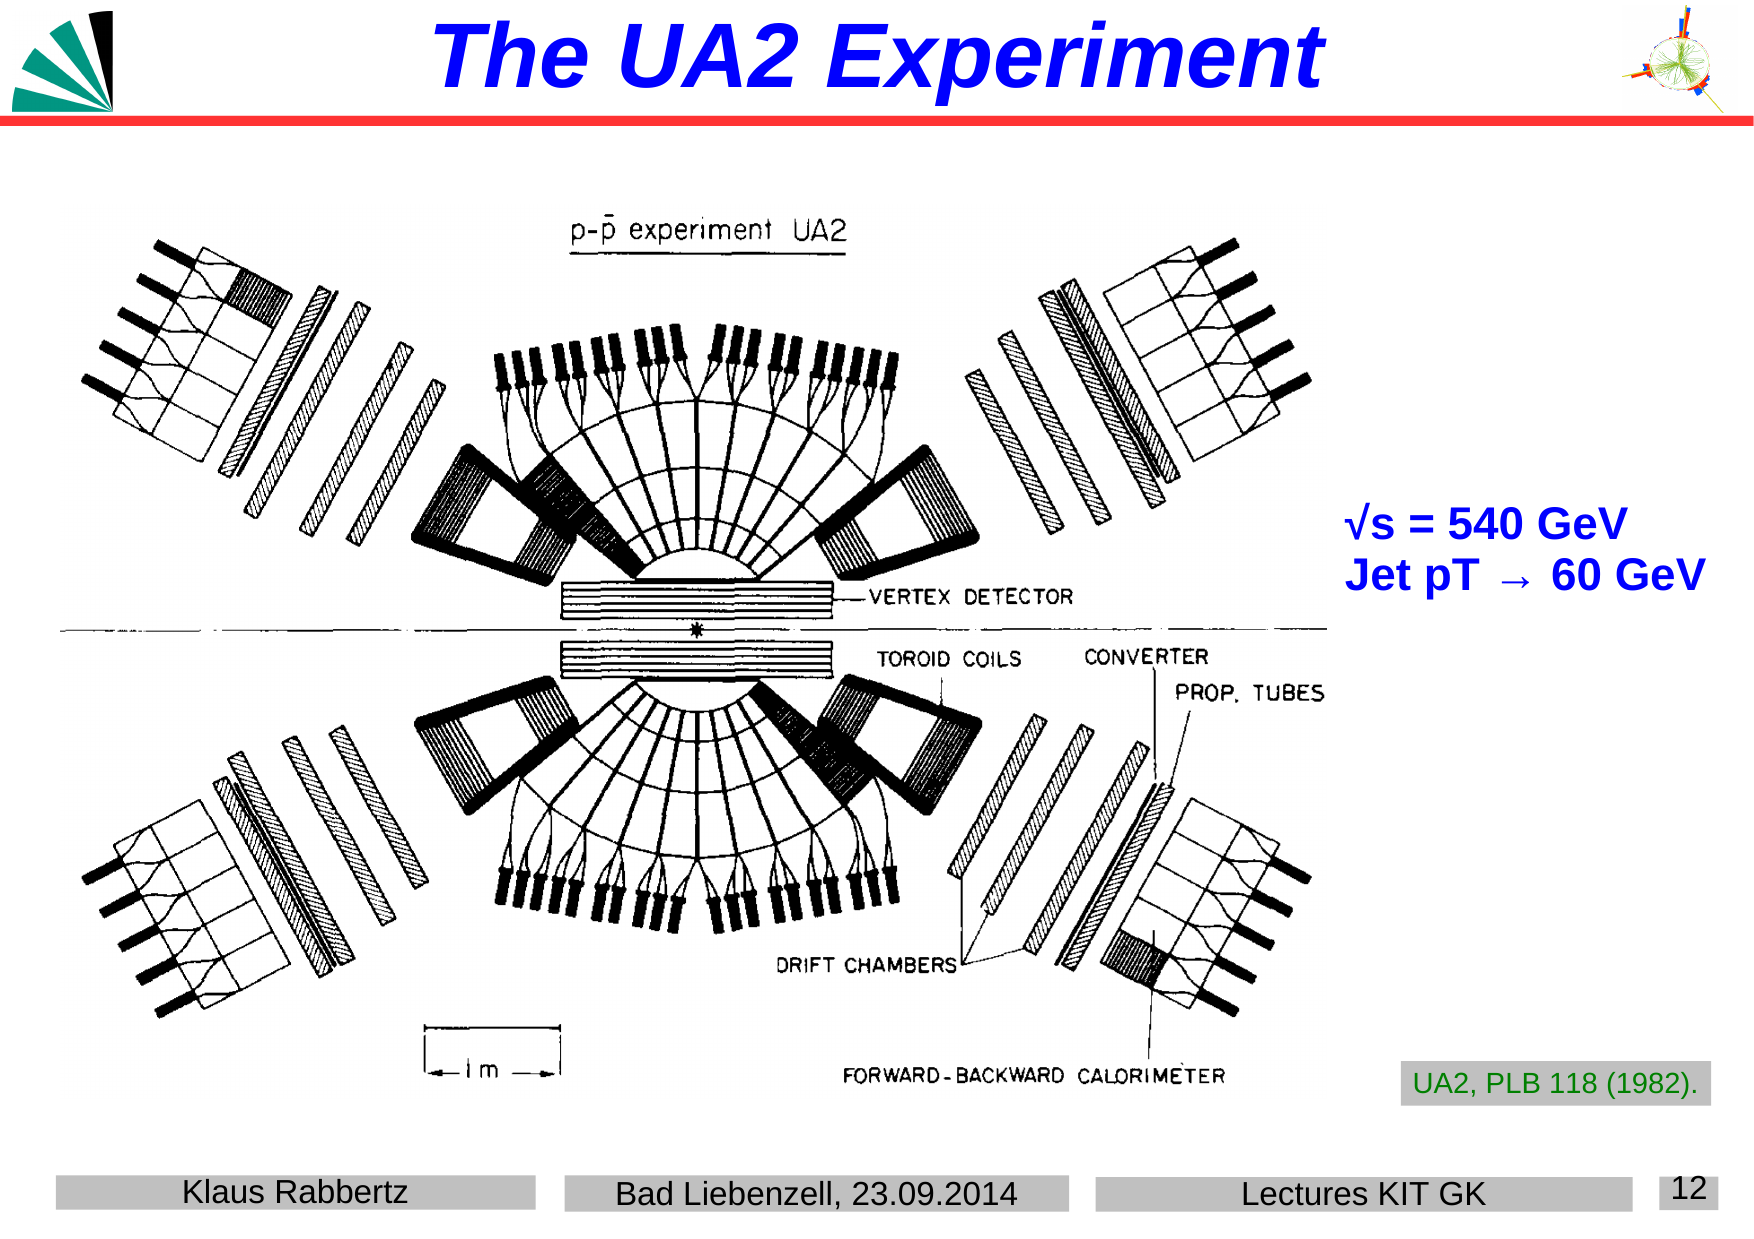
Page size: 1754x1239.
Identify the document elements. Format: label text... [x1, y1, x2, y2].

text_box UA2, PLB 118 (1982). [1400, 1061, 1709, 1106]
picture [12, 11, 113, 113]
title The UA2 Experiment [153, 0, 1600, 113]
picture [60, 204, 1327, 1099]
text_box √s = 540 GeV Jet pT → 60 GeV [1333, 492, 1719, 607]
picture [1622, 5, 1738, 113]
